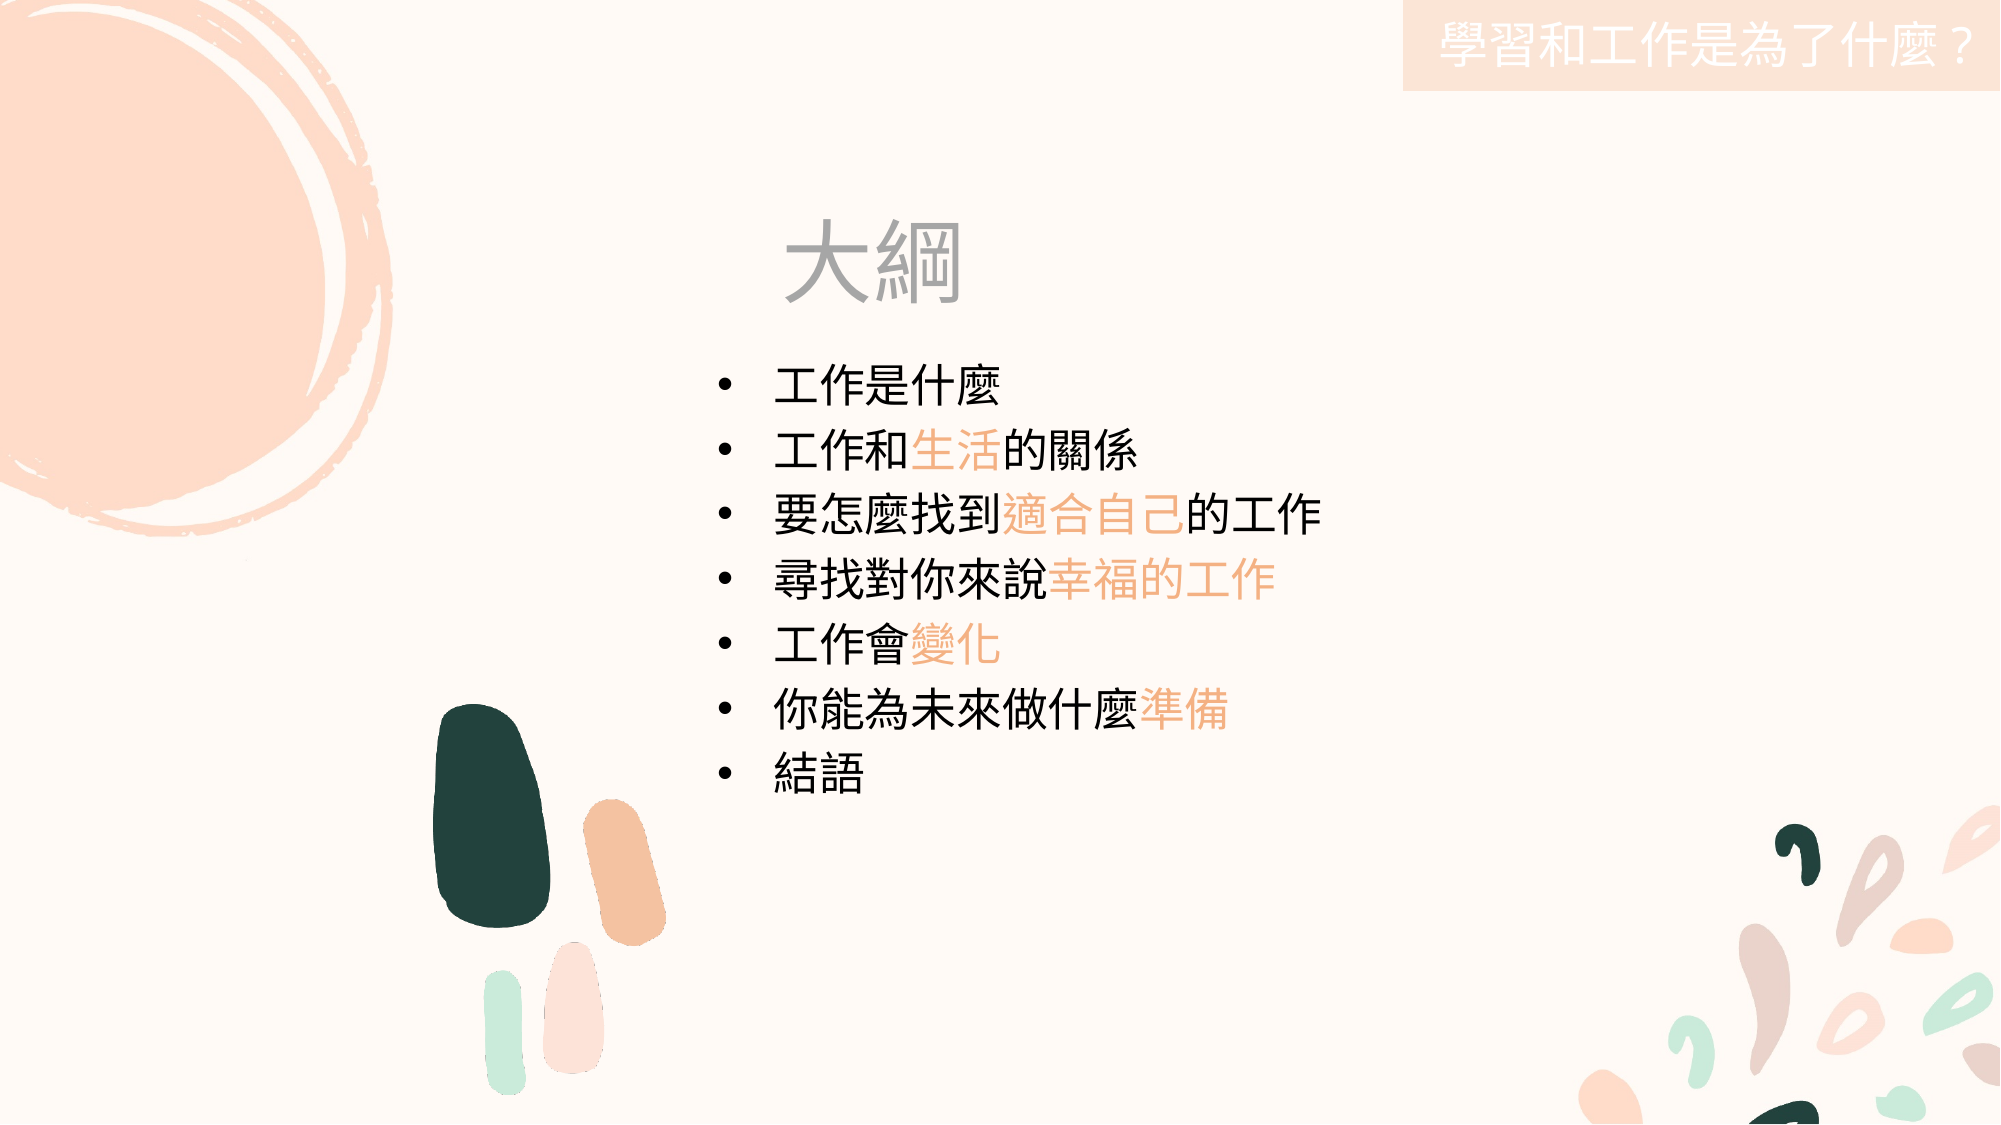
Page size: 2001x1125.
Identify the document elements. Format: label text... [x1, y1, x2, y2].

picture [0, 0, 2000, 1125]
text_box 學習和工作是為了什麼? [1424, 0, 2000, 83]
text_box 大綱 [766, 204, 984, 324]
text_box [1403, 0, 2000, 91]
text_box 工作是什麼 工作和生活的關係 要怎麼找到適合自己的工作 尋找對你來說幸福的工作 工作會變化 你能為未來做什麼準備 結語 [702, 359, 1539, 816]
